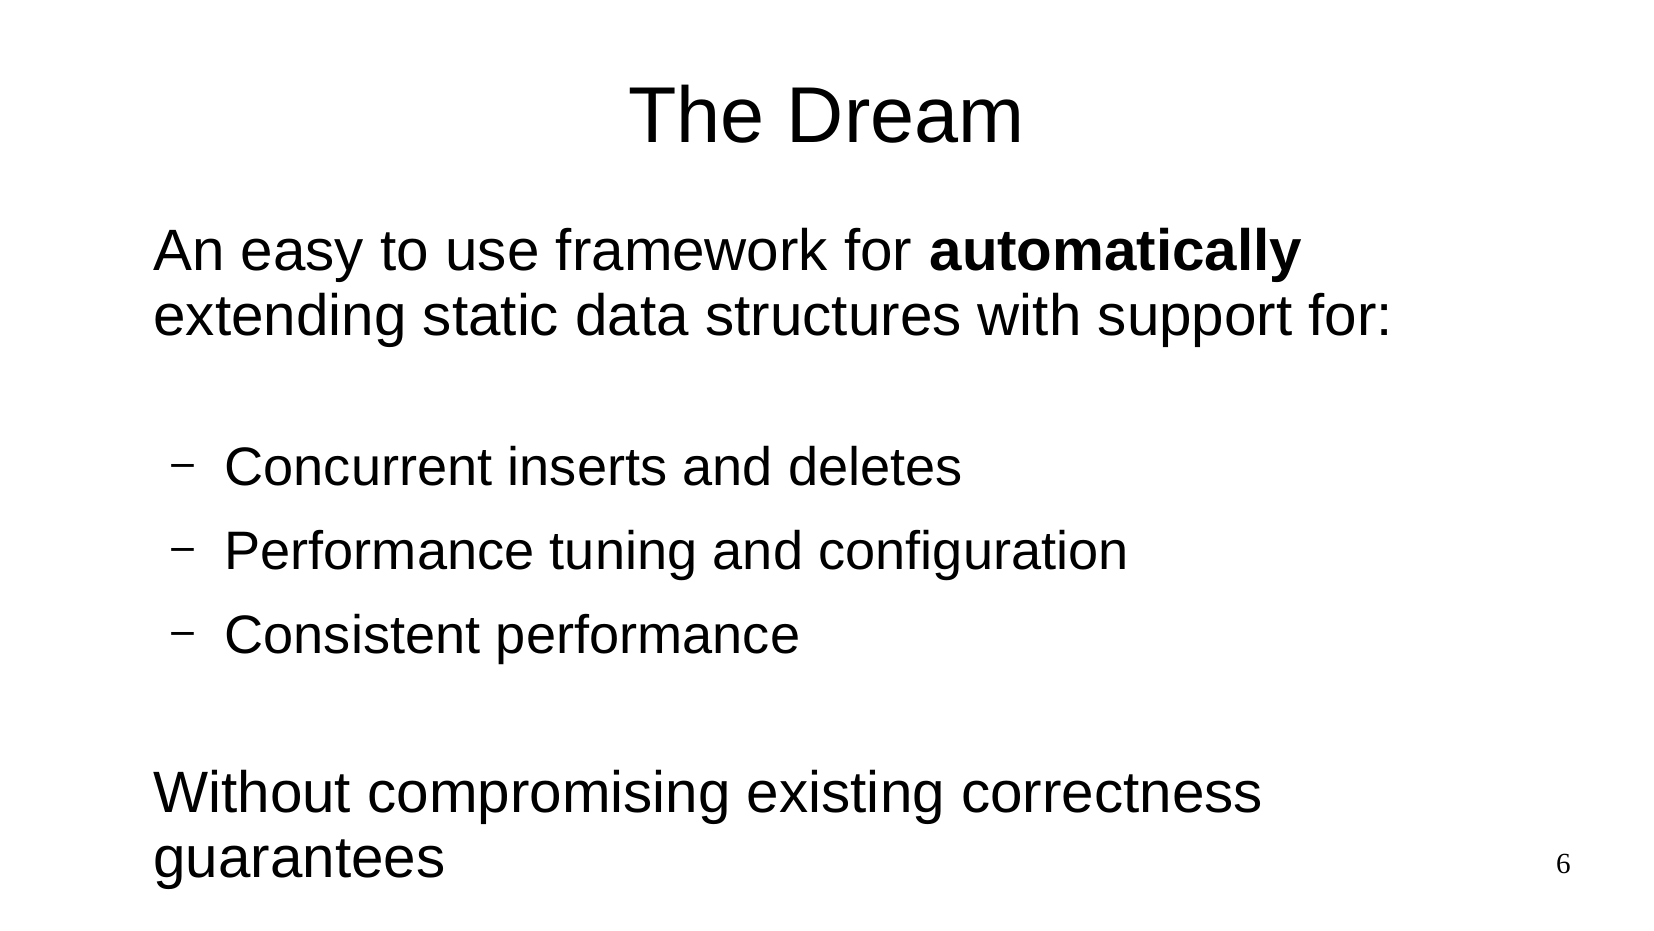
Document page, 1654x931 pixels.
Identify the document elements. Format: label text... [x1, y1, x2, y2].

list An easy to use framework for automatically extending static data structures with support for: Concurrent inserts and deletes Performance tuning and configuration Consistent performance Without compromising existing correctness guarantees [82, 217, 1571, 901]
title The Dream [82, 37, 1571, 193]
